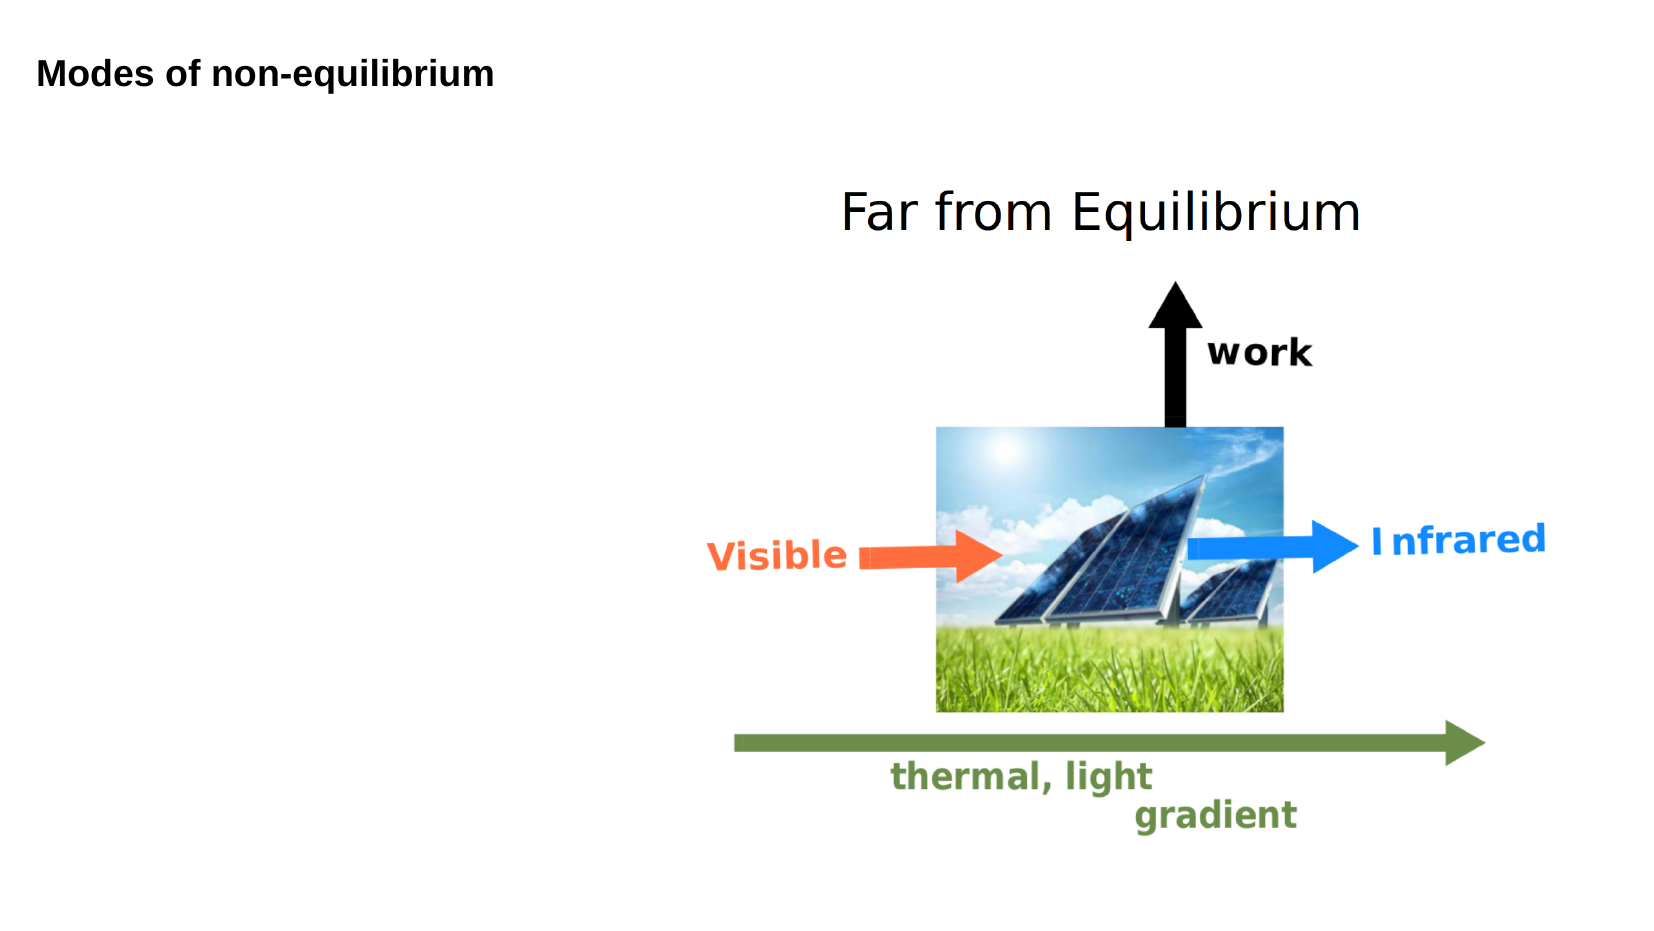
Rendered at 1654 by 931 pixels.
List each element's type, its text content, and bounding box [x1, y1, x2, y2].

text_box Modes of non-equilibrium [21, 45, 586, 121]
picture [657, 174, 1555, 843]
